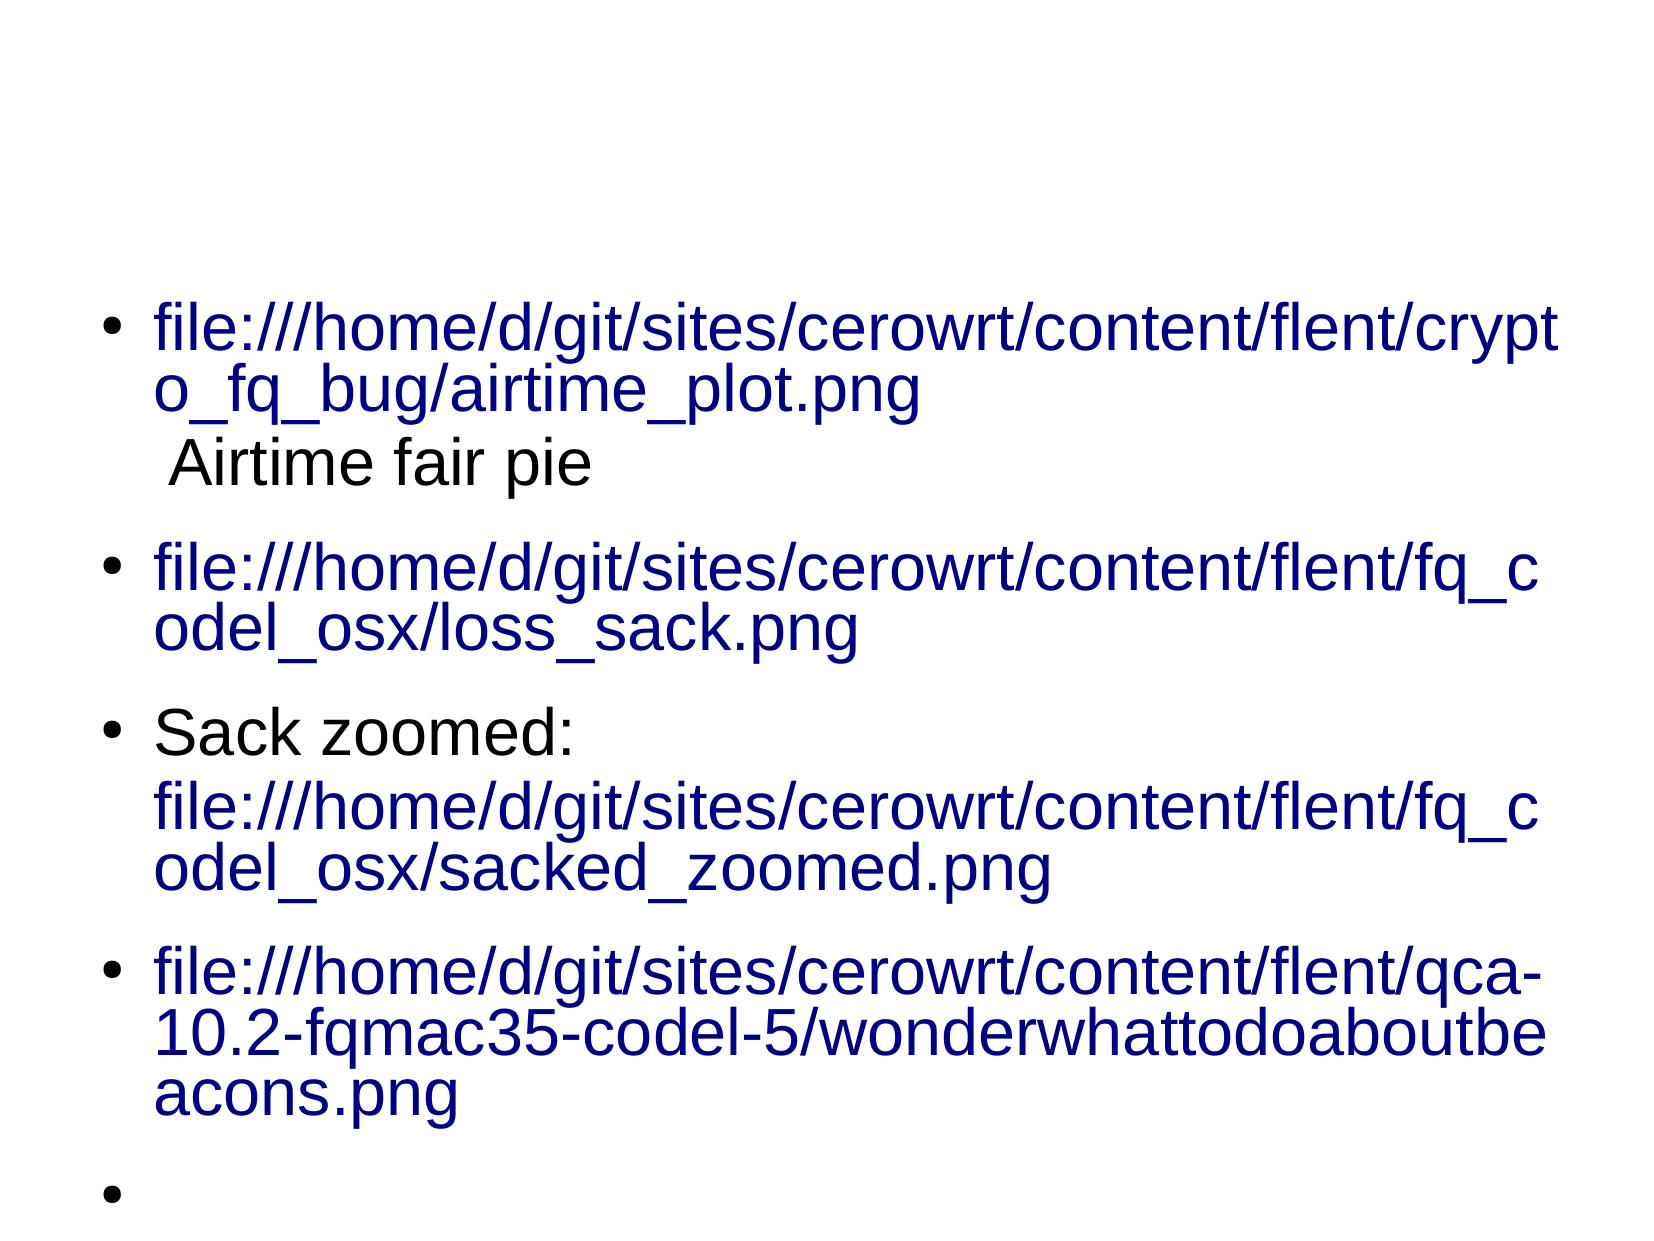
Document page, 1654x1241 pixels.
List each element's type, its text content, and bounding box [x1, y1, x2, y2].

list file:///home/d/git/sites/cerowrt/content/flent/crypto_fq_bug/airtime_plot.png Airtime fair pie file:///home/d/git/sites/cerowrt/content/flent/fq_codel_osx/loss_sack.png Sack zoomed: file:///home/d/git/sites/cerowrt/content/flent/fq_codel_osx/sacked_zoomed.png file:///home/d/git/sites/cerowrt/content/flent/qca-10.2-fqmac35-codel-5/wonderwhattodoaboutbeacons.png [82, 290, 1571, 1010]
